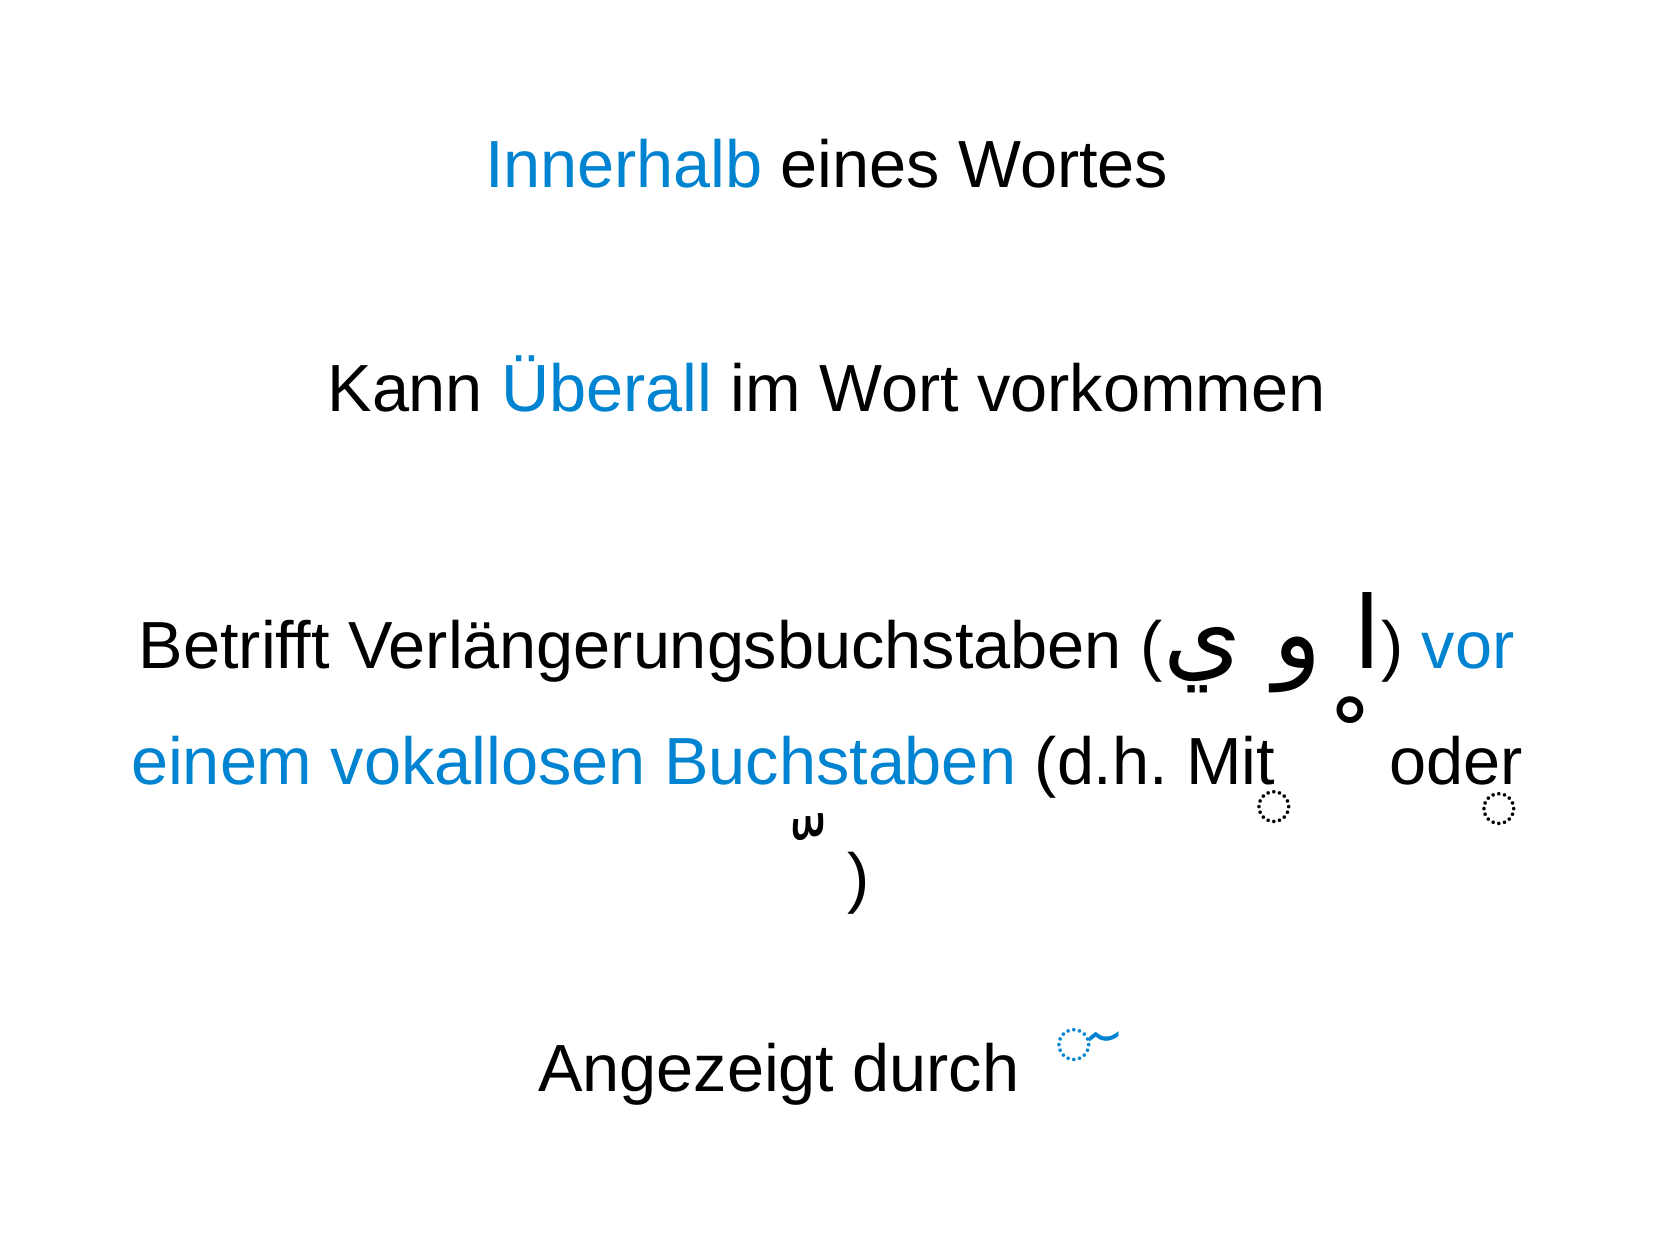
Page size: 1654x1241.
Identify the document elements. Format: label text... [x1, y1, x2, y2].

text_box ◌ [1464, 760, 1524, 851]
text_box ◌ [1039, 997, 1099, 1087]
text_box ◌ [1240, 758, 1288, 848]
subtitle Innerhalb eines Wortes Kann Überall im Wort vorkommen Betrifft Verlängerungsbuchstaben (ا و ي) vor einem vokallosen Buchstaben (d.h. Mit ْ oder ّ ) Angezeigt durch ٓ [82, 49, 1571, 1193]
